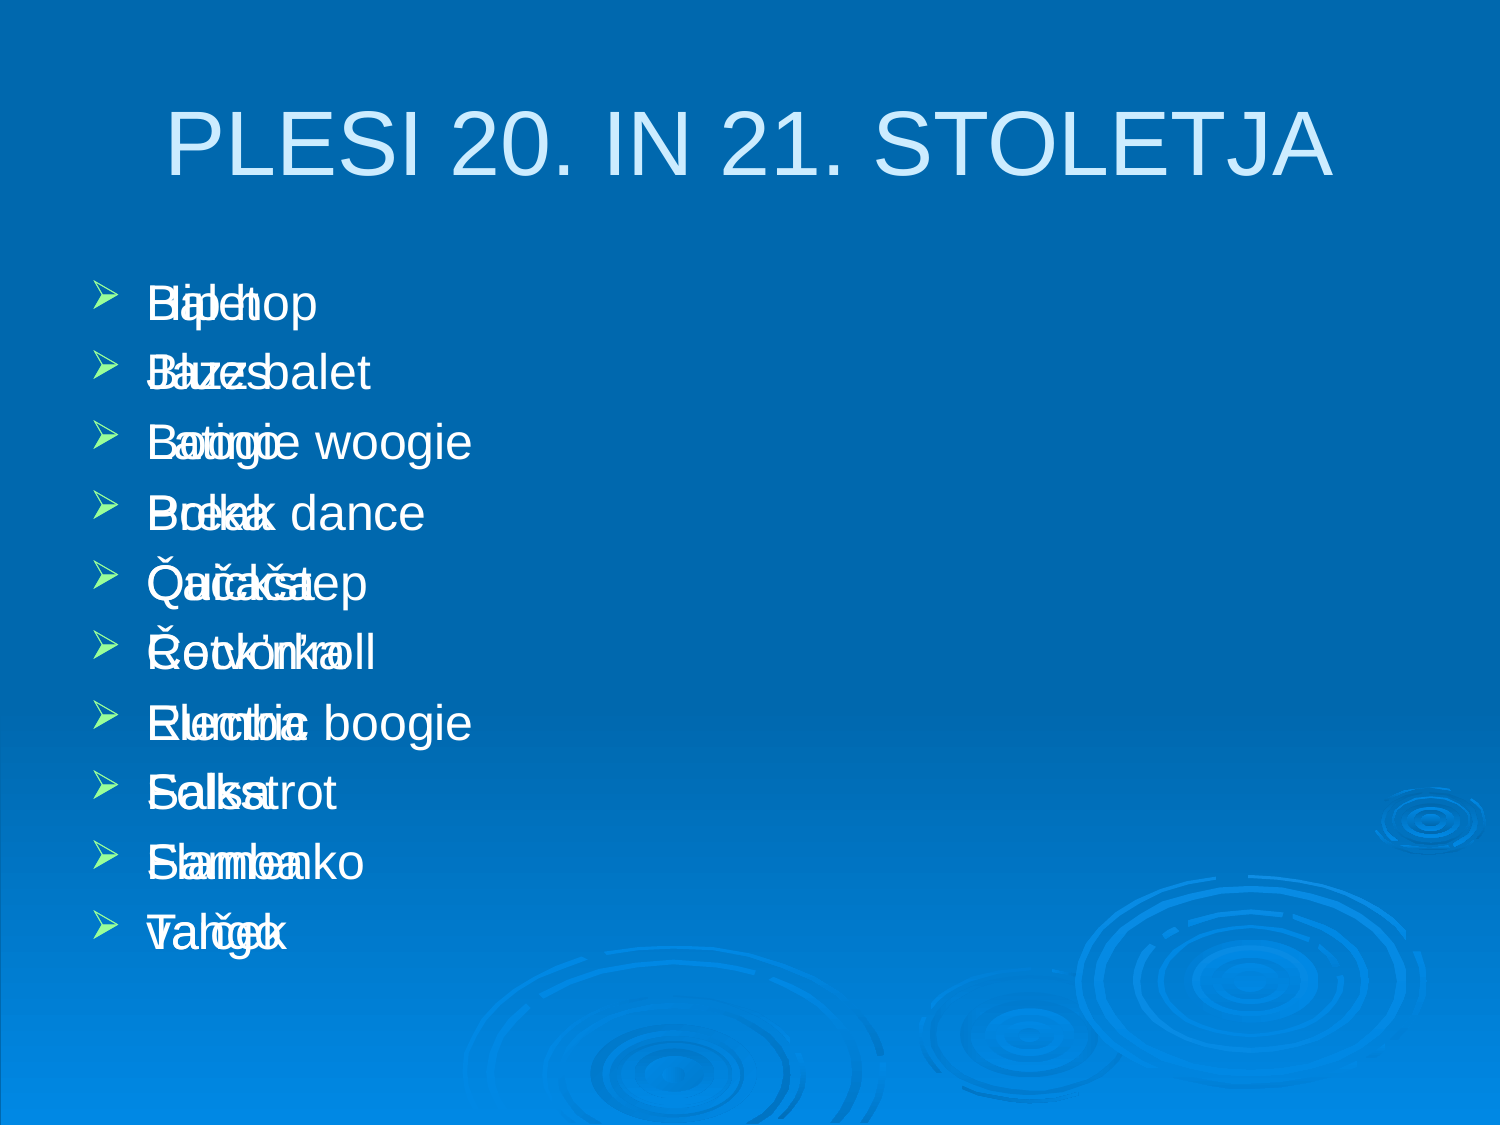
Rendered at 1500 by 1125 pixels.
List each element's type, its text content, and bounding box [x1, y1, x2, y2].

title PLESI 20. IN 21. STOLETJA [75, 45, 1425, 233]
list Hip hop Jazz balet Latino Polka Quickstep Rock’n’roll Rumba Salsa Samba Tango [75, 262, 1425, 1005]
